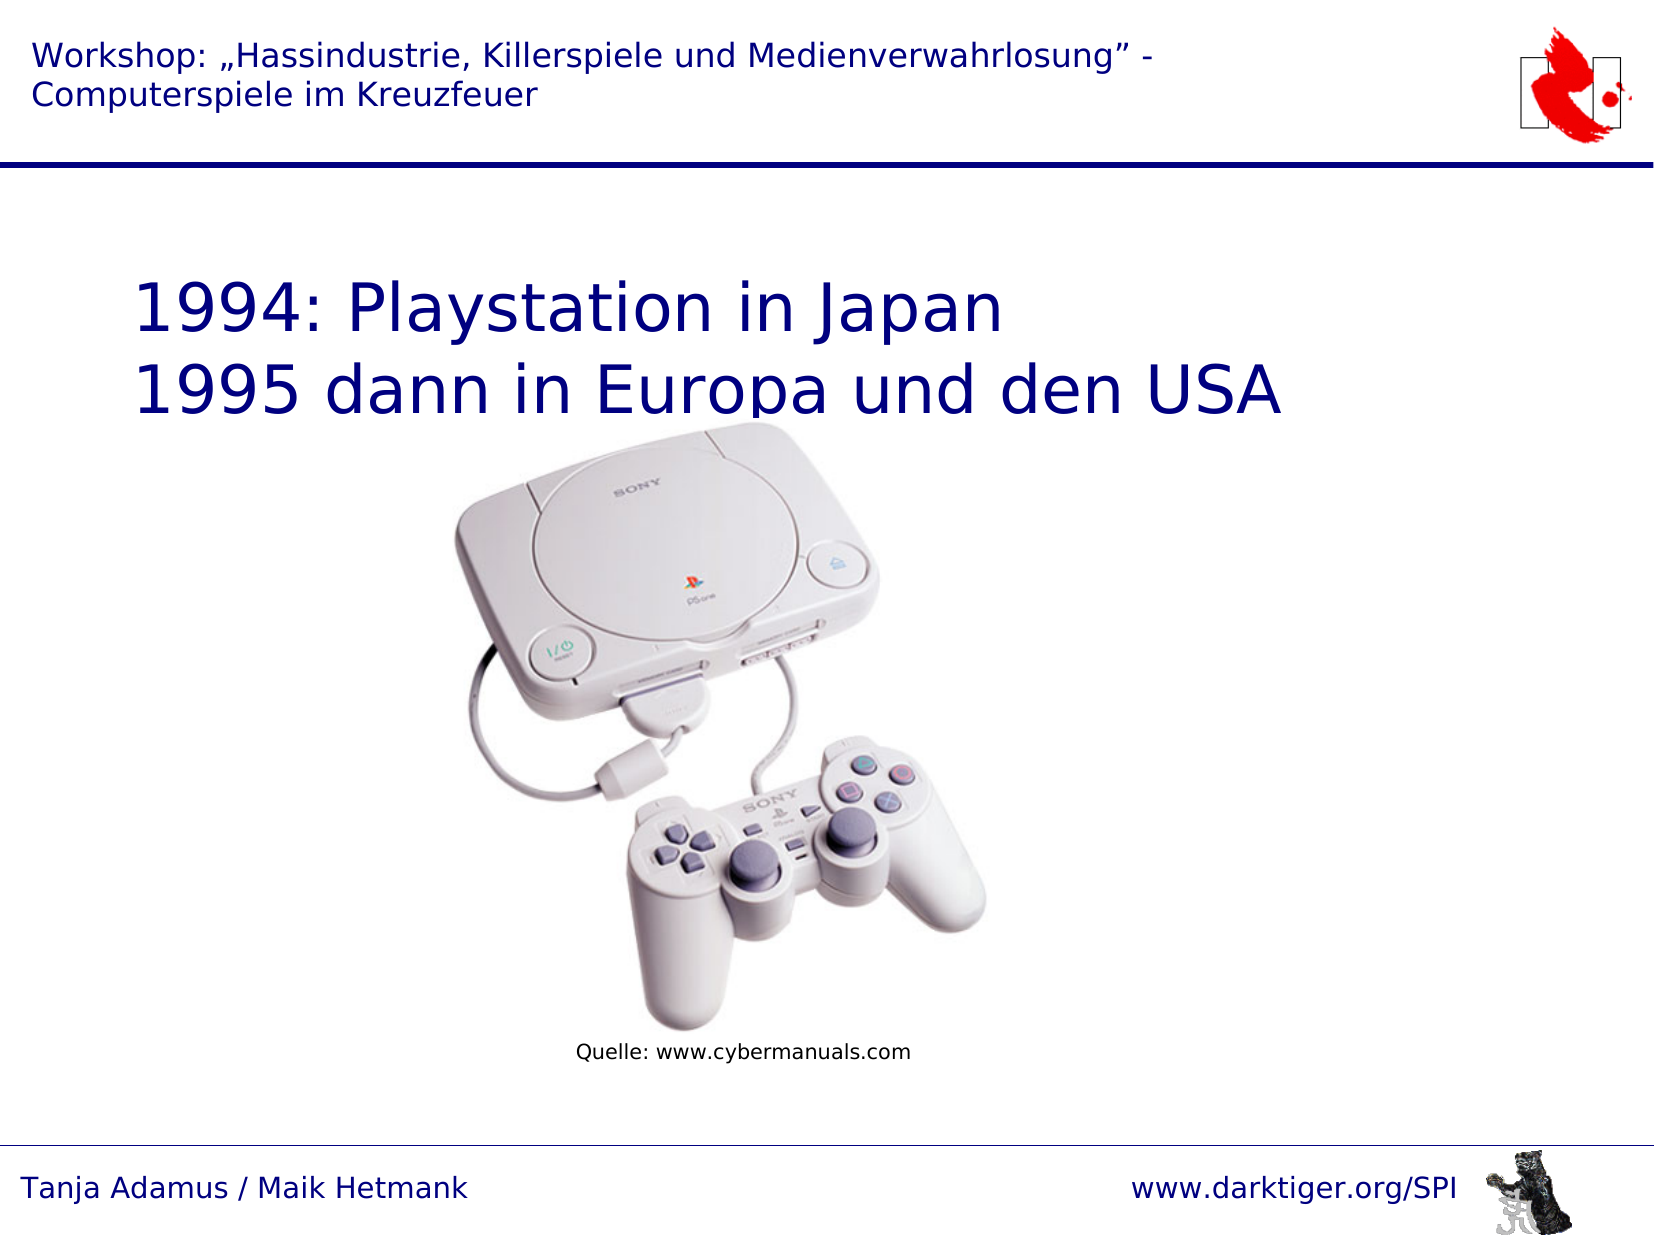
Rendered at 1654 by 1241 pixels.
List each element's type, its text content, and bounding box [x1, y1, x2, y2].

text_box Workshop: „Hassindustrie, Killerspiele und Medienverwahrlosung” - Computerspiele im Kreuzfeuer [16, 29, 1418, 178]
picture [1486, 1150, 1572, 1235]
text_box 1994: Playstation in Japan [118, 261, 1447, 344]
text_box 1995 dann in Europa und den USA [118, 344, 1447, 438]
text_box Quelle: www.cybermanuals.com [561, 1033, 927, 1073]
picture [1503, 16, 1632, 148]
picture [442, 418, 1003, 1034]
